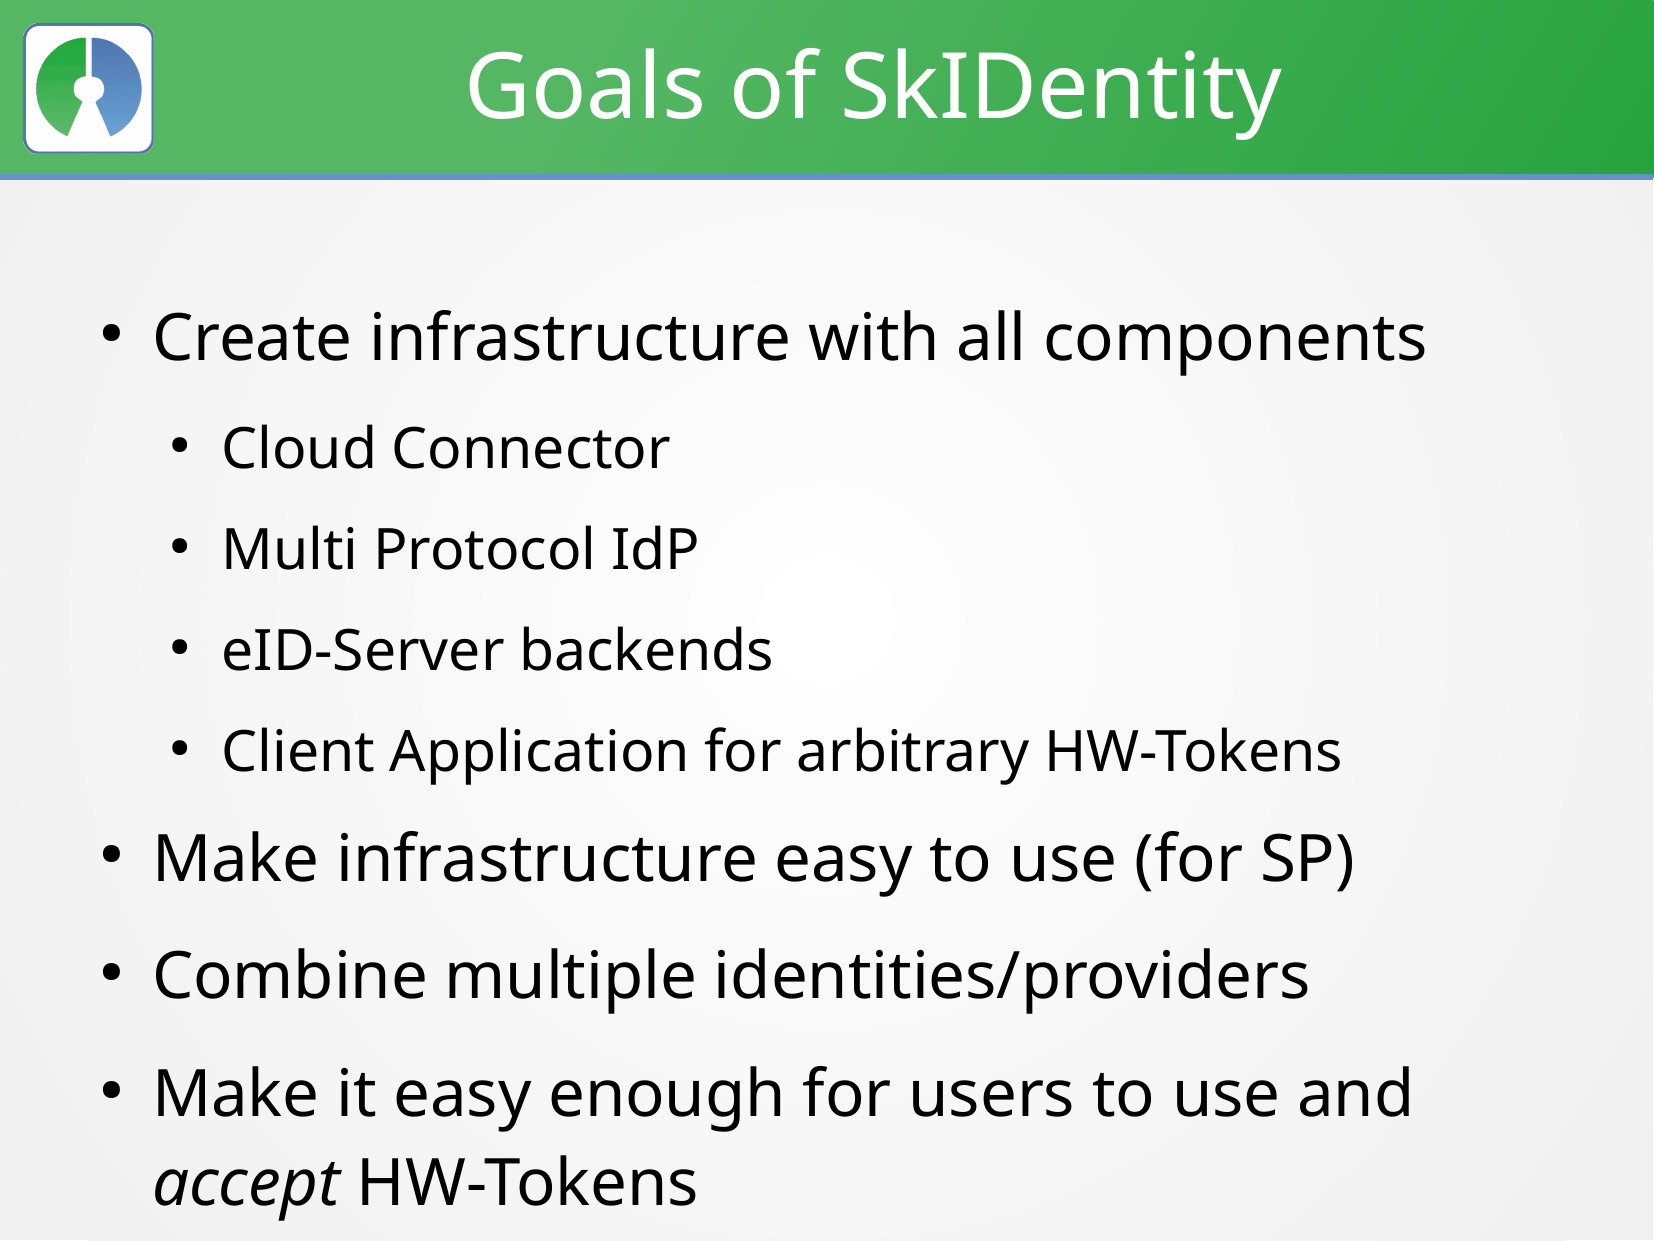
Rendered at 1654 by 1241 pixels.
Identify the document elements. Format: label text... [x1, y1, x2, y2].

title Goals of SkIDentity [177, 11, 1571, 154]
list Create infrastructure with all components Cloud Connector Multi Protocol IdP eID-Server backends Client Application for arbitrary HW-Tokens Make infrastructure easy to use (for SP) Combine multiple identities/providers Make it easy enough for users to use and accept HW-Tokens [82, 290, 1571, 1229]
picture [23, 23, 154, 154]
